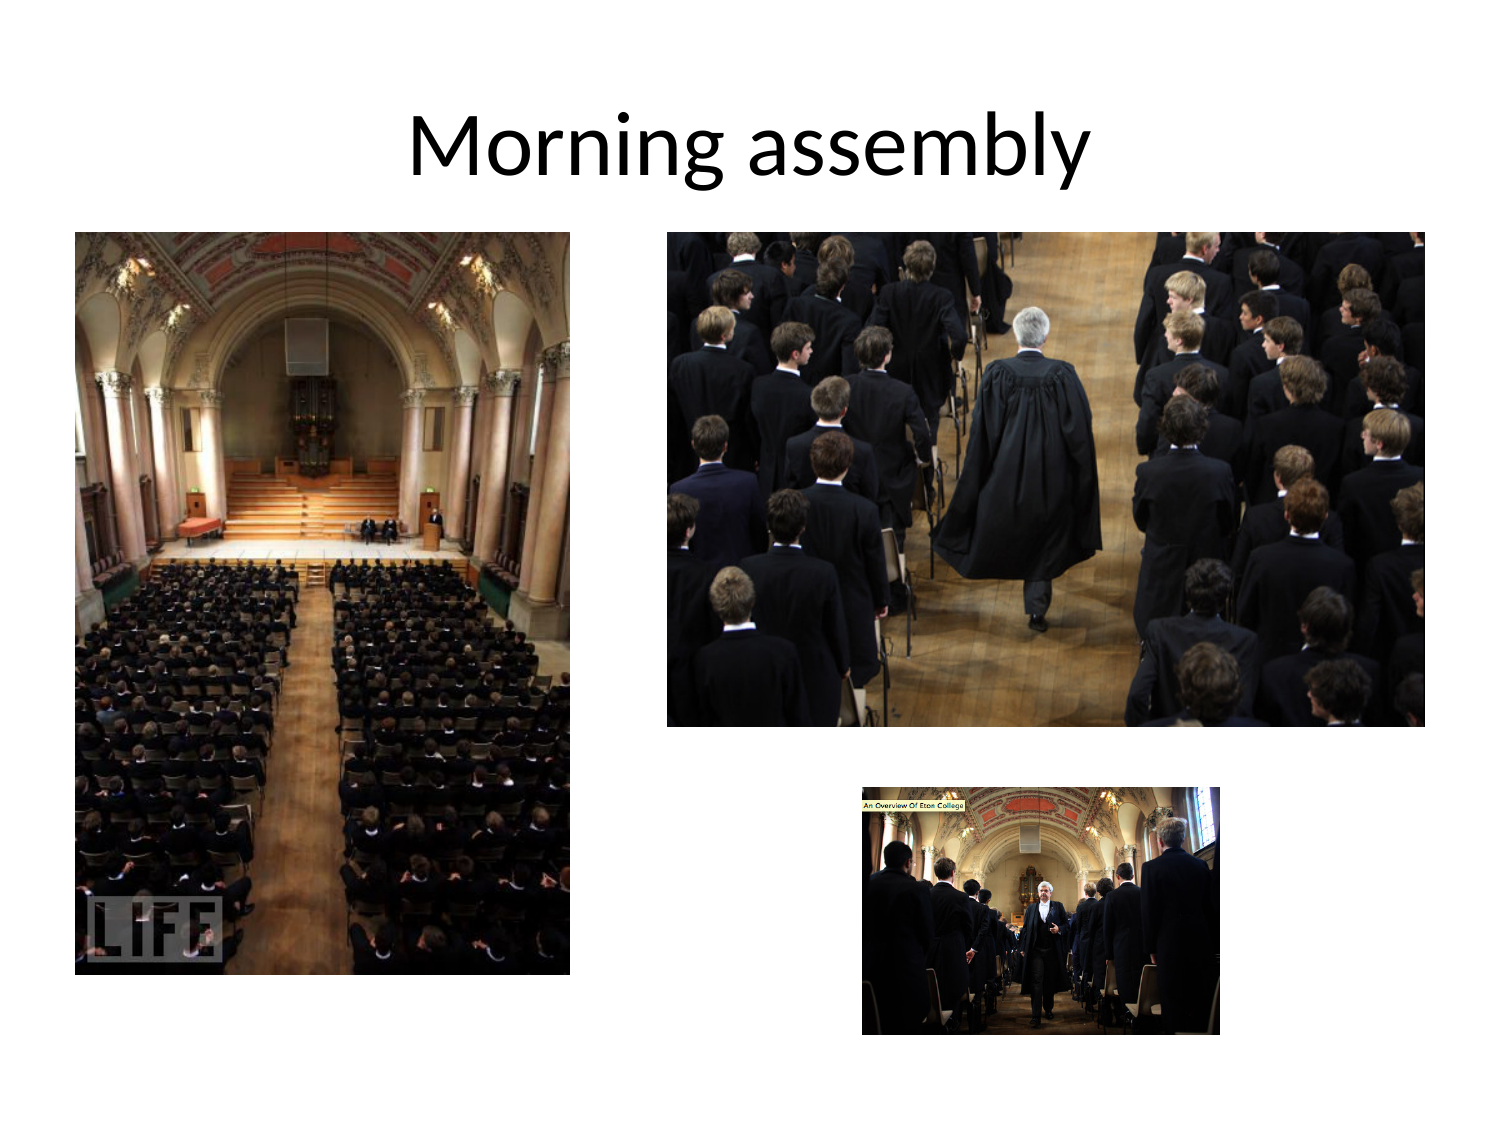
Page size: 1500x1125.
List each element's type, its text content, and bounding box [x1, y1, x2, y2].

picture [667, 232, 1425, 727]
title Morning assembly [75, 45, 1425, 233]
picture [75, 232, 570, 975]
picture [862, 787, 1220, 1035]
